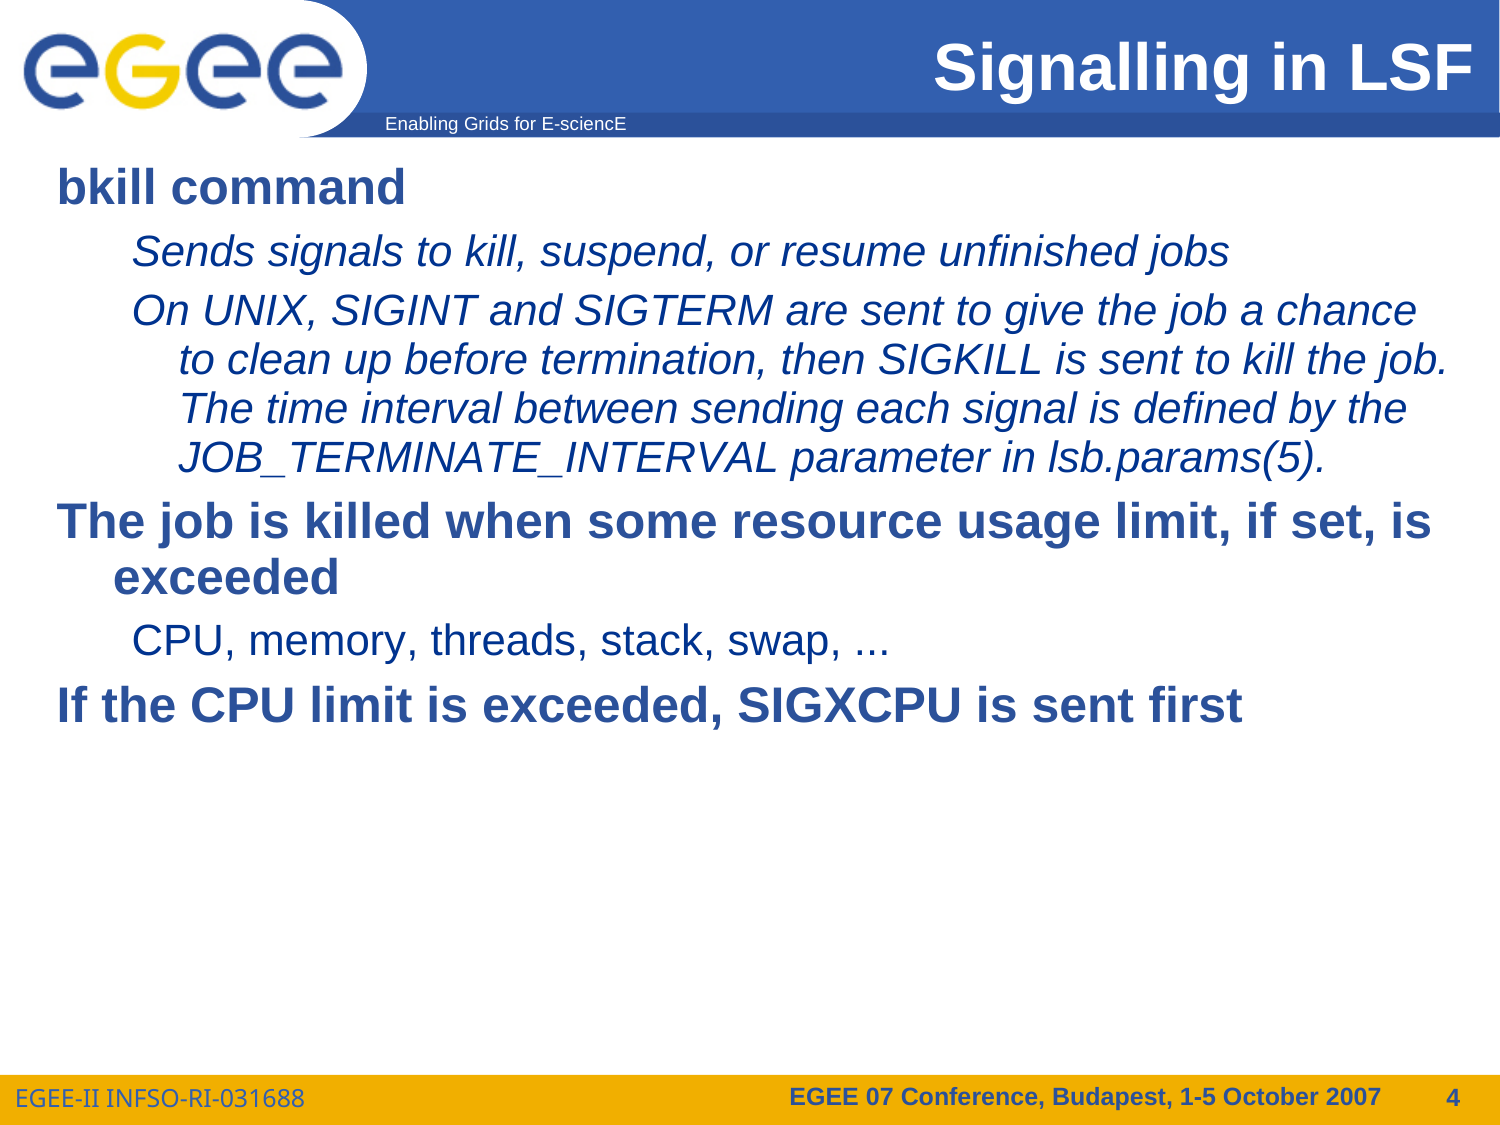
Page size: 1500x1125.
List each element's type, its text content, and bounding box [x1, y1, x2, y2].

title Signalling in LSF [369, 10, 1475, 124]
picture [18, 30, 349, 112]
list bkill command Sends signals to kill, suspend, or resume unfinished jobs On UNIX, SIGINT and SIGTERM are sent to give the job a chance to clean up before termination, then SIGKILL is sent to kill the job. The time interval between sending each signal is defined by the JOB_TERMINATE_INTERVAL parameter in lsb.params(5). The job is killed when some resource usage limit, if set, is exceeded CPU, memory, threads, stack, swap, ... If the CPU limit is exceeded, SIGXCPU is sent first [56, 159, 1466, 1051]
